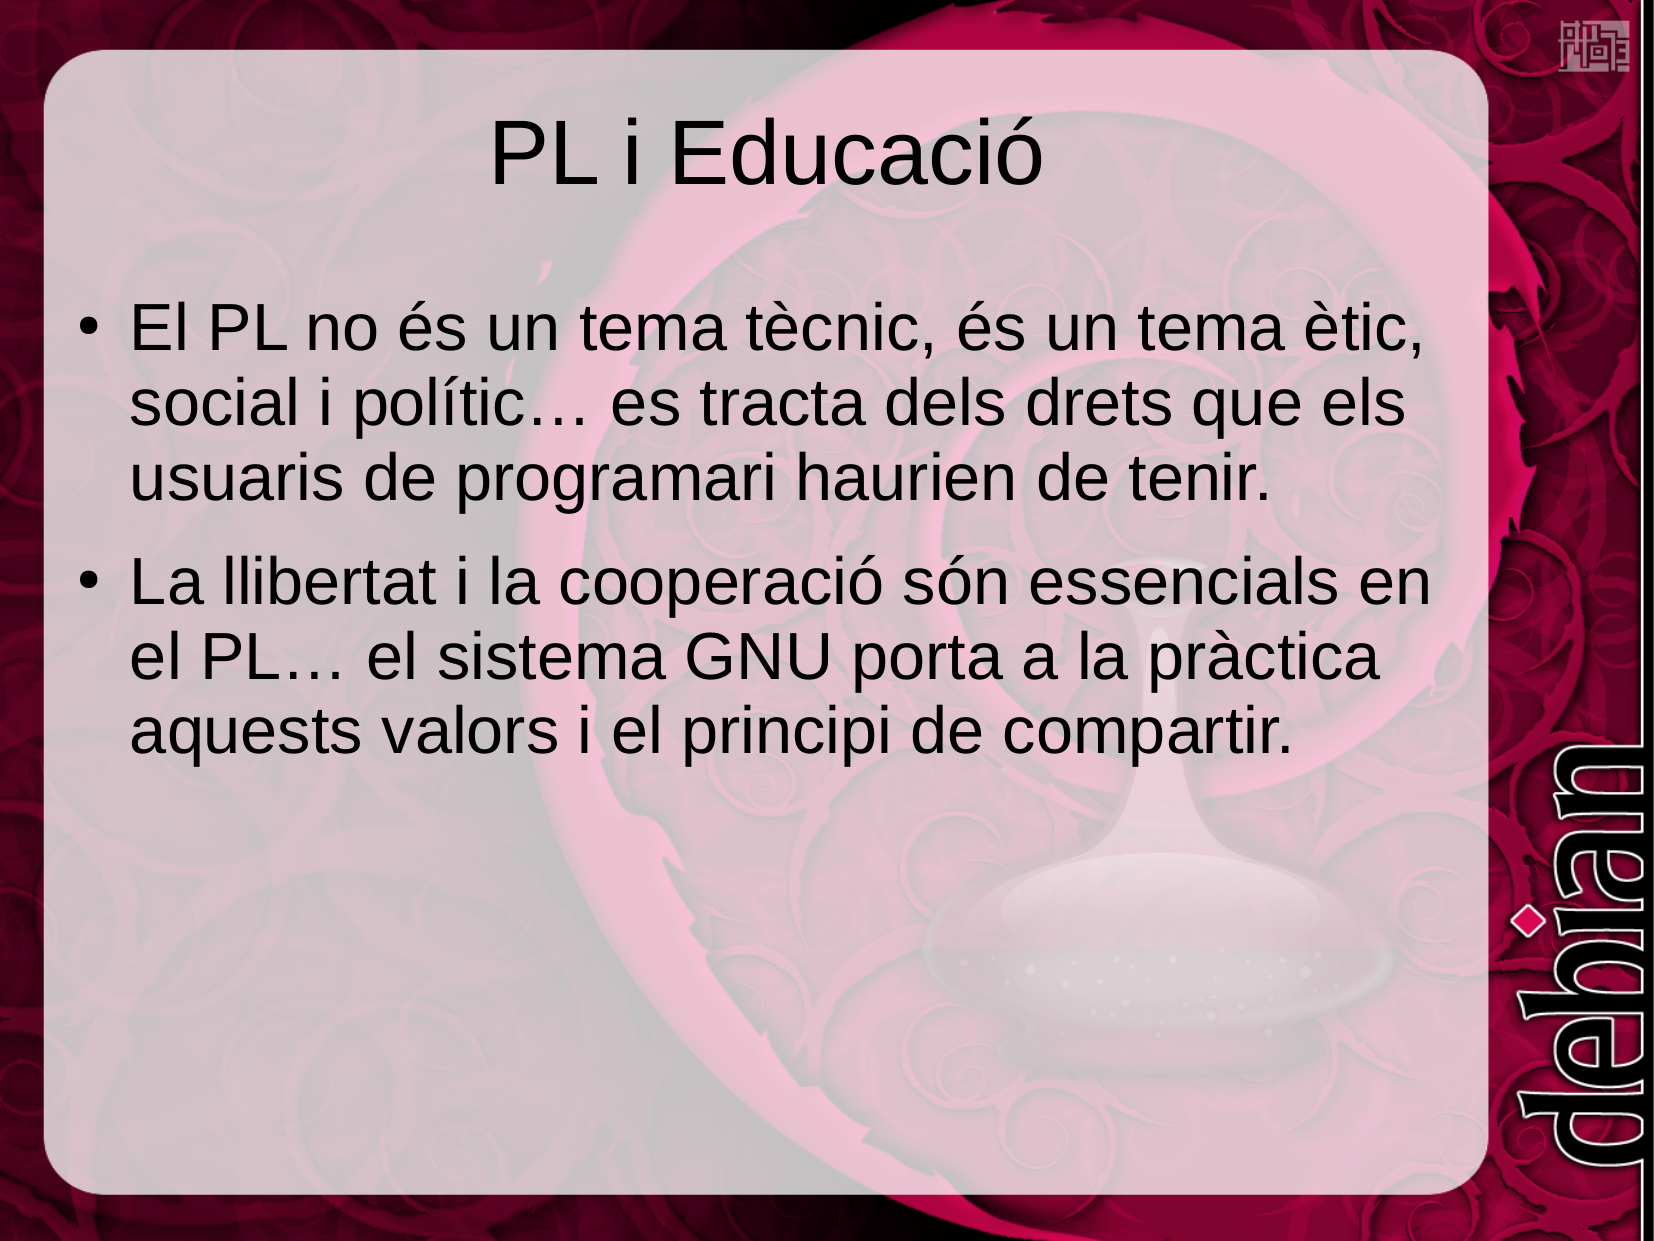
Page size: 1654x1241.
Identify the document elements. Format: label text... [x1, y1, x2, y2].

list El PL no és un tema tècnic, és un tema ètic, social i polític… es tracta dels drets que els usuaris de programari haurien de tenir. La llibertat i la cooperació són essencials en el PL… el sistema GNU porta a la pràctica aquests valors i el principi de compartir. [59, 290, 1477, 1109]
picture [0, 0, 1654, 1241]
title PL i Educació [59, 49, 1477, 257]
